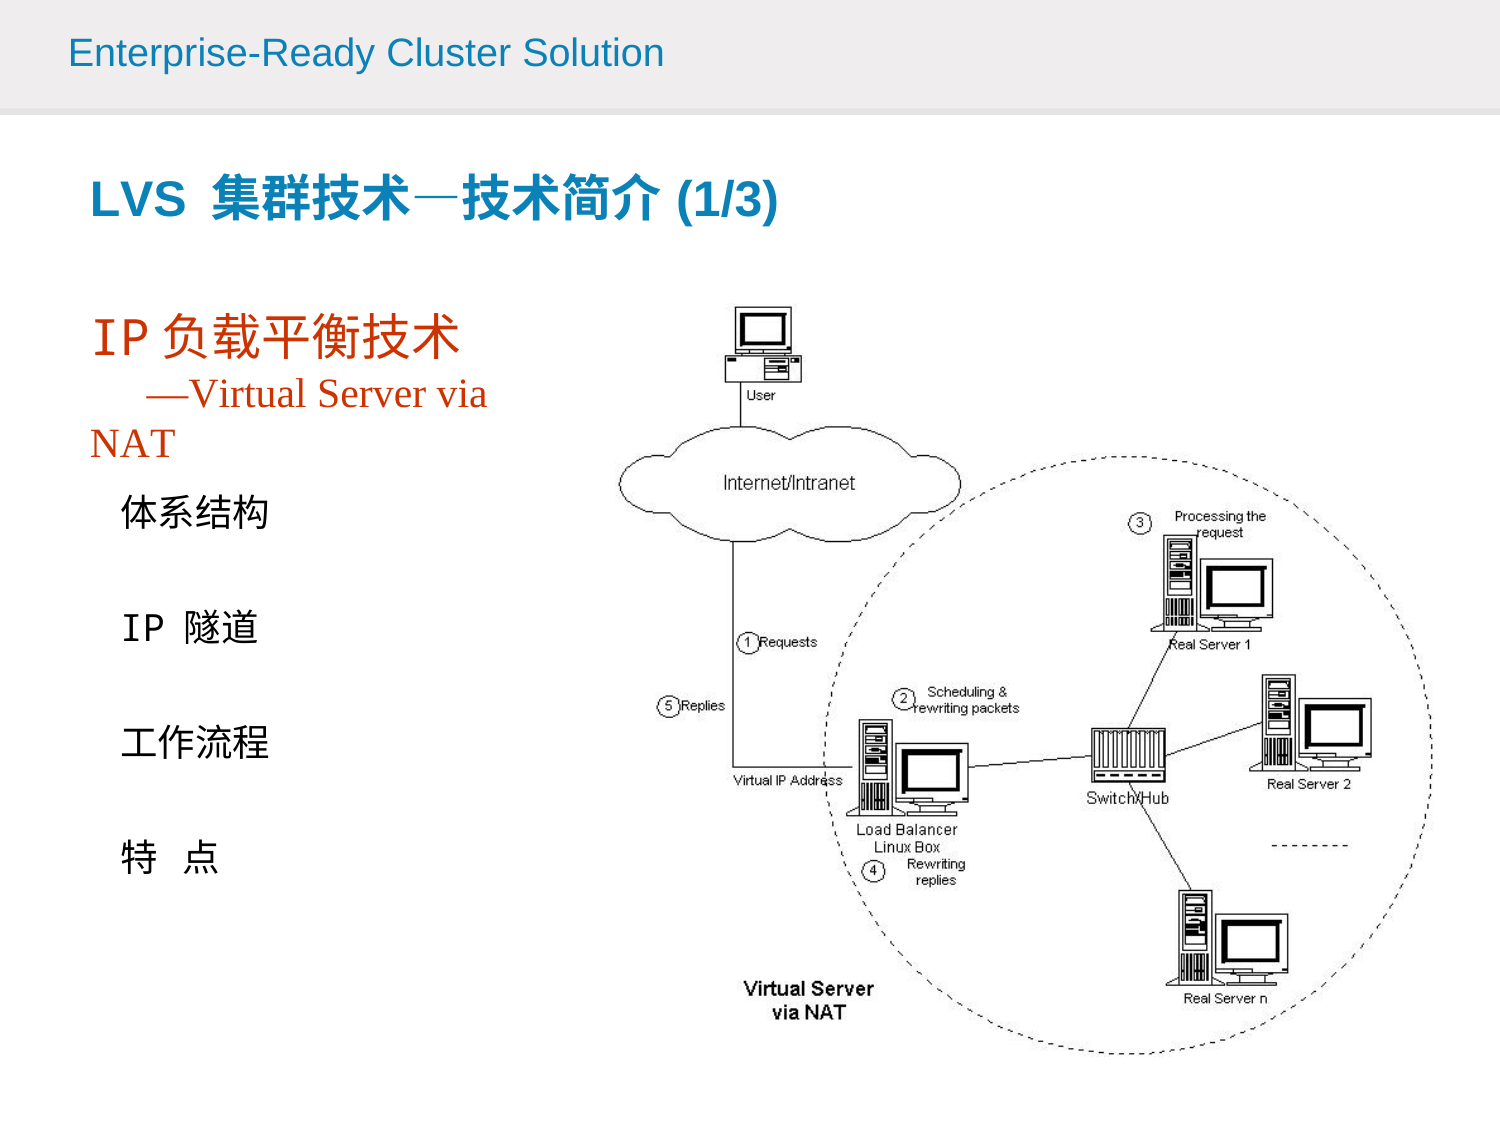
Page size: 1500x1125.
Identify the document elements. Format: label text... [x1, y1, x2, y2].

list 体系结构 IP 隧道 工作流程 特 点 [105, 474, 575, 1012]
title LVS 集群技术—技术简介(1/3) [74, 147, 1022, 239]
text_box IP负载平衡技术 —Virtual Server via NAT [75, 297, 598, 534]
picture [615, 303, 1435, 1057]
picture [0, 0, 1500, 115]
